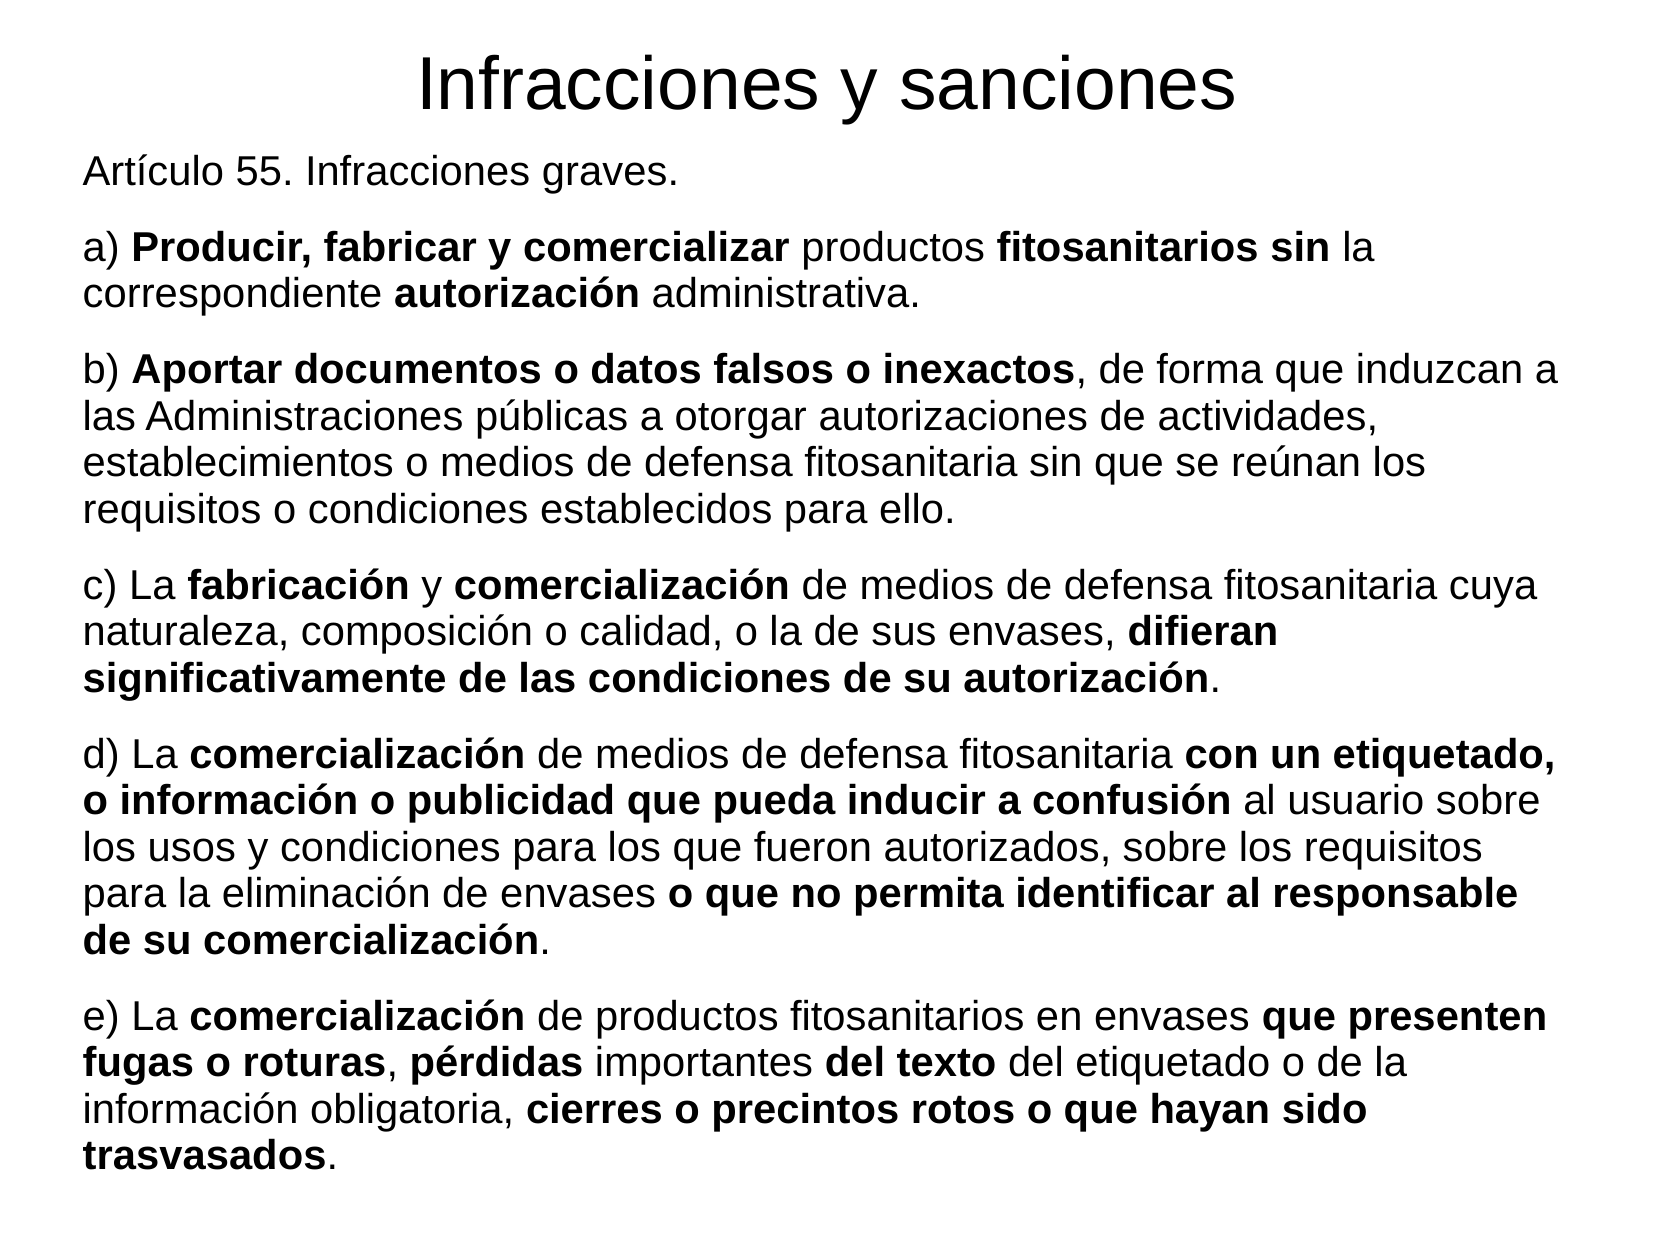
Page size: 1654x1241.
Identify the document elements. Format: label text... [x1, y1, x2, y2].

title Infracciones y sanciones [82, 41, 1571, 126]
list Artículo 55. Infracciones graves. a) Producir, fabricar y comercializar productos fitosanitarios sin la correspondiente autorización administrativa. b) Aportar documentos o datos falsos o inexactos, de forma que induzcan a las Administraciones públicas a otorgar autorizaciones de actividades, establecimientos o medios de defensa fitosanitaria sin que se reúnan los requisitos o condiciones establecidos para ello. c) La fabricación y comercialización de medios de defensa fitosanitaria cuya naturaleza, composición o calidad, o la de sus envases, difieran significativamente de las condiciones de su autorización. d) La comercialización de medios de defensa fitosanitaria con un etiquetado, o información o publicidad que pueda inducir a confusión al usuario sobre los usos y condiciones para los que fueron autorizados, sobre los requisitos para la eliminación de envases o que no permita identificar al responsable de su comercialización. e) La comercialización de productos fitosanitarios en envases que presenten fugas o roturas, pérdidas importantes del texto del etiquetado o de la información obligatoria, cierres o precintos rotos o que hayan sido trasvasados. [82, 147, 1571, 1241]
